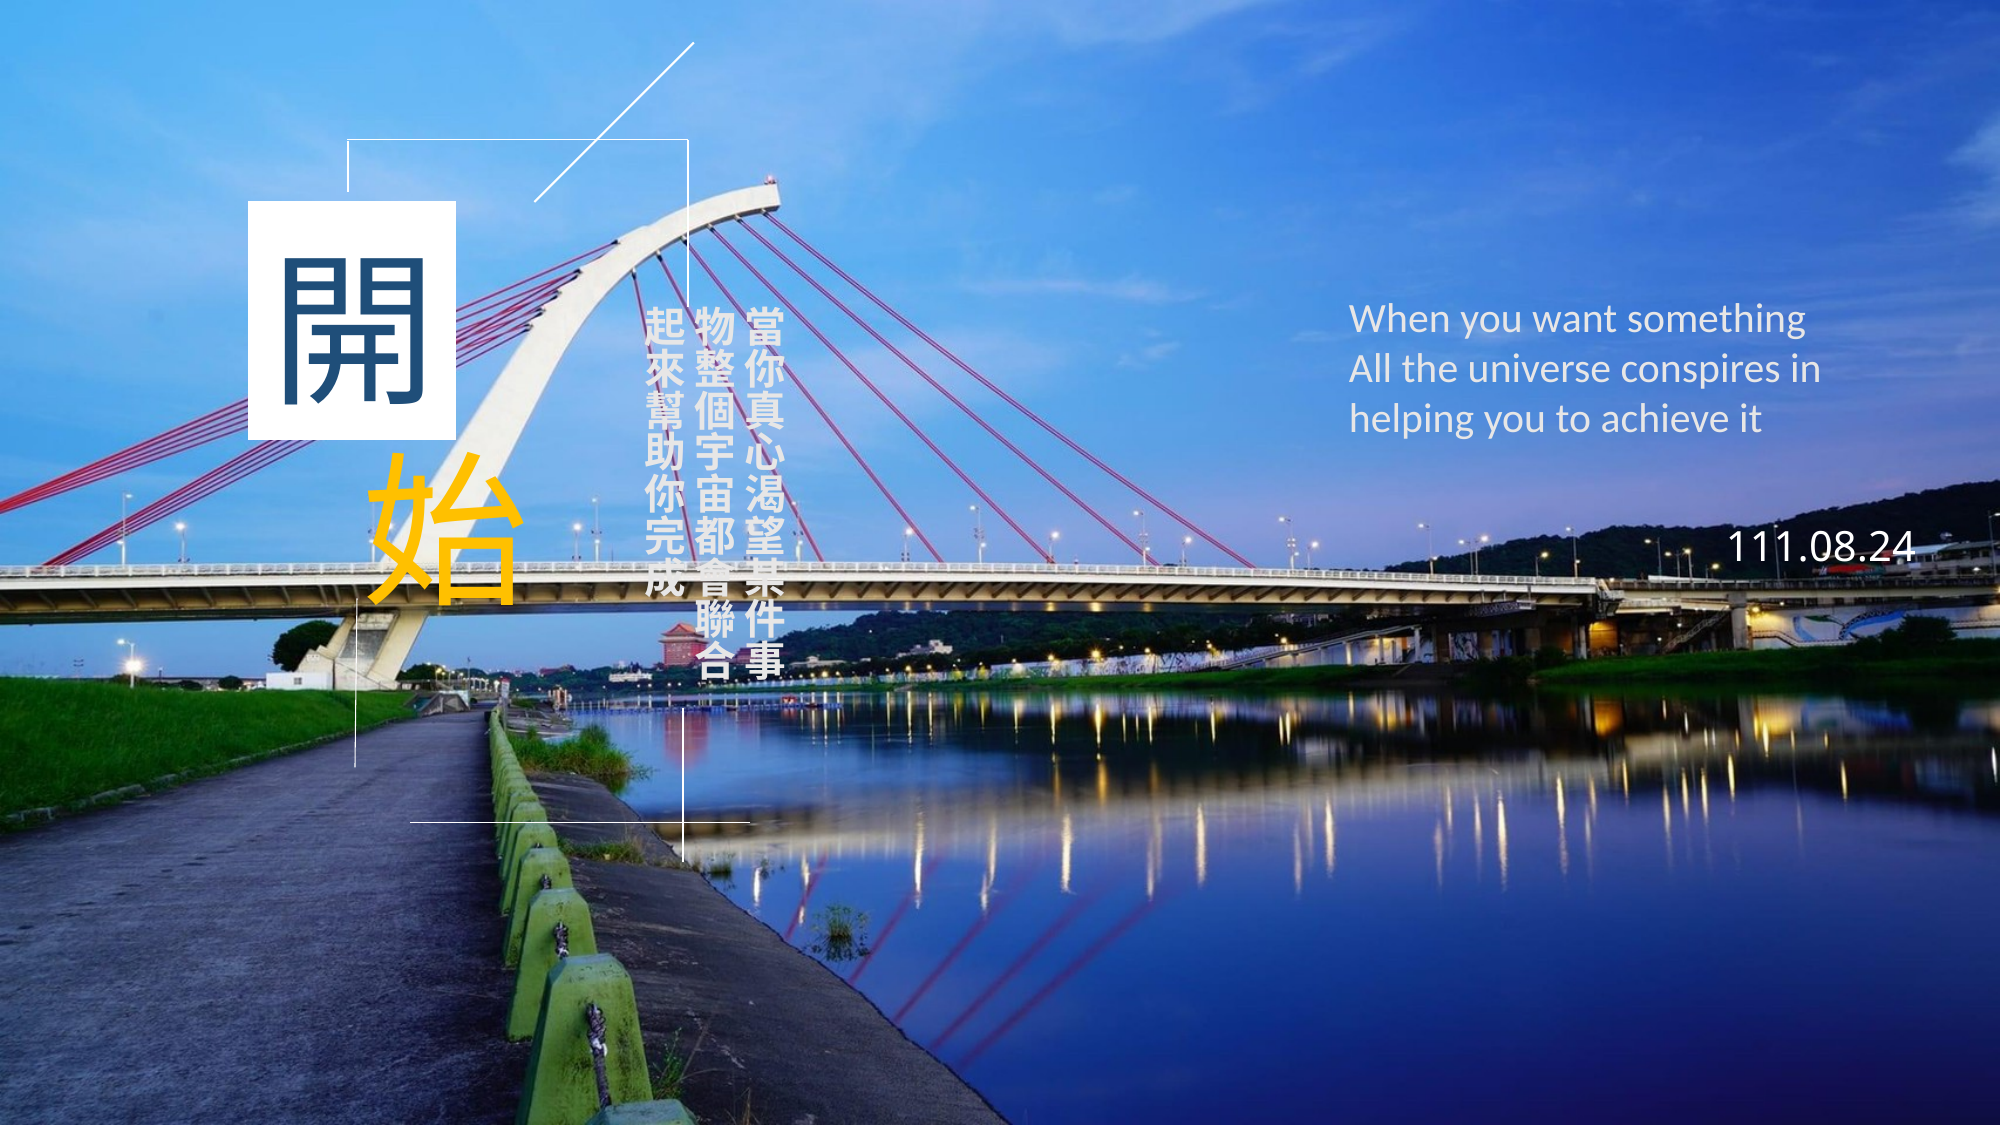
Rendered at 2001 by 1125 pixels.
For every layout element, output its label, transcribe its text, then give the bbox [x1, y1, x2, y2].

text_box [248, 201, 456, 440]
picture [0, 0, 2000, 1125]
text_box 當你真心渴望某件事物整個宇宙都會聯合起來幫助你完成 [614, 291, 797, 738]
text_box 開 [255, 217, 449, 435]
text_box 始 [348, 418, 544, 633]
text_box 111.08.24 [1710, 512, 1948, 579]
text_box When you want something All the universe conspires in helping you to achieve it [1334, 282, 1930, 450]
